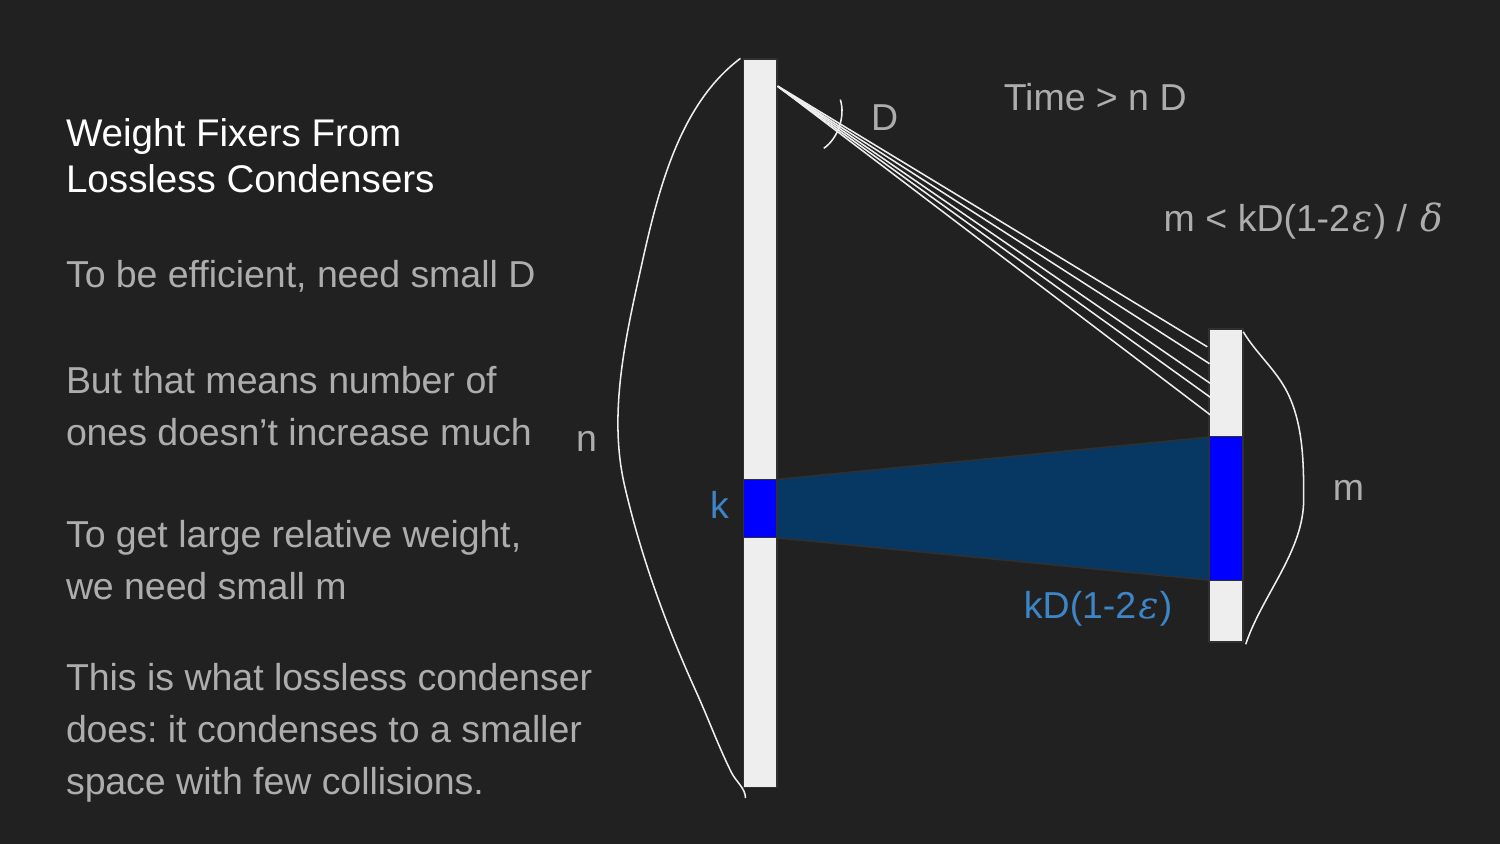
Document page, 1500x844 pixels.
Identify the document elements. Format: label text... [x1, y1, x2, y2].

text_box n [560, 398, 618, 474]
list But that means number of ones doesn’t increase much [51, 334, 552, 475]
text_box [743, 58, 1243, 788]
text_box Time > n D [988, 58, 1299, 145]
text_box m [1317, 447, 1397, 523]
text_box This is what lossless condenser does: it condenses to a smaller space with few collisions. [51, 631, 618, 824]
text_box k [695, 466, 739, 542]
text_box D [855, 78, 920, 154]
text_box kD(1-2𝜀) [1008, 565, 1192, 642]
list To be efficient, need small D [51, 228, 561, 294]
text_box To get large relative weight, we need small m [51, 488, 561, 622]
title Weight Fixers From Lossless Condensers [51, 91, 512, 216]
text_box m < kD(1-2𝜀) / 𝛿 [1148, 179, 1500, 255]
